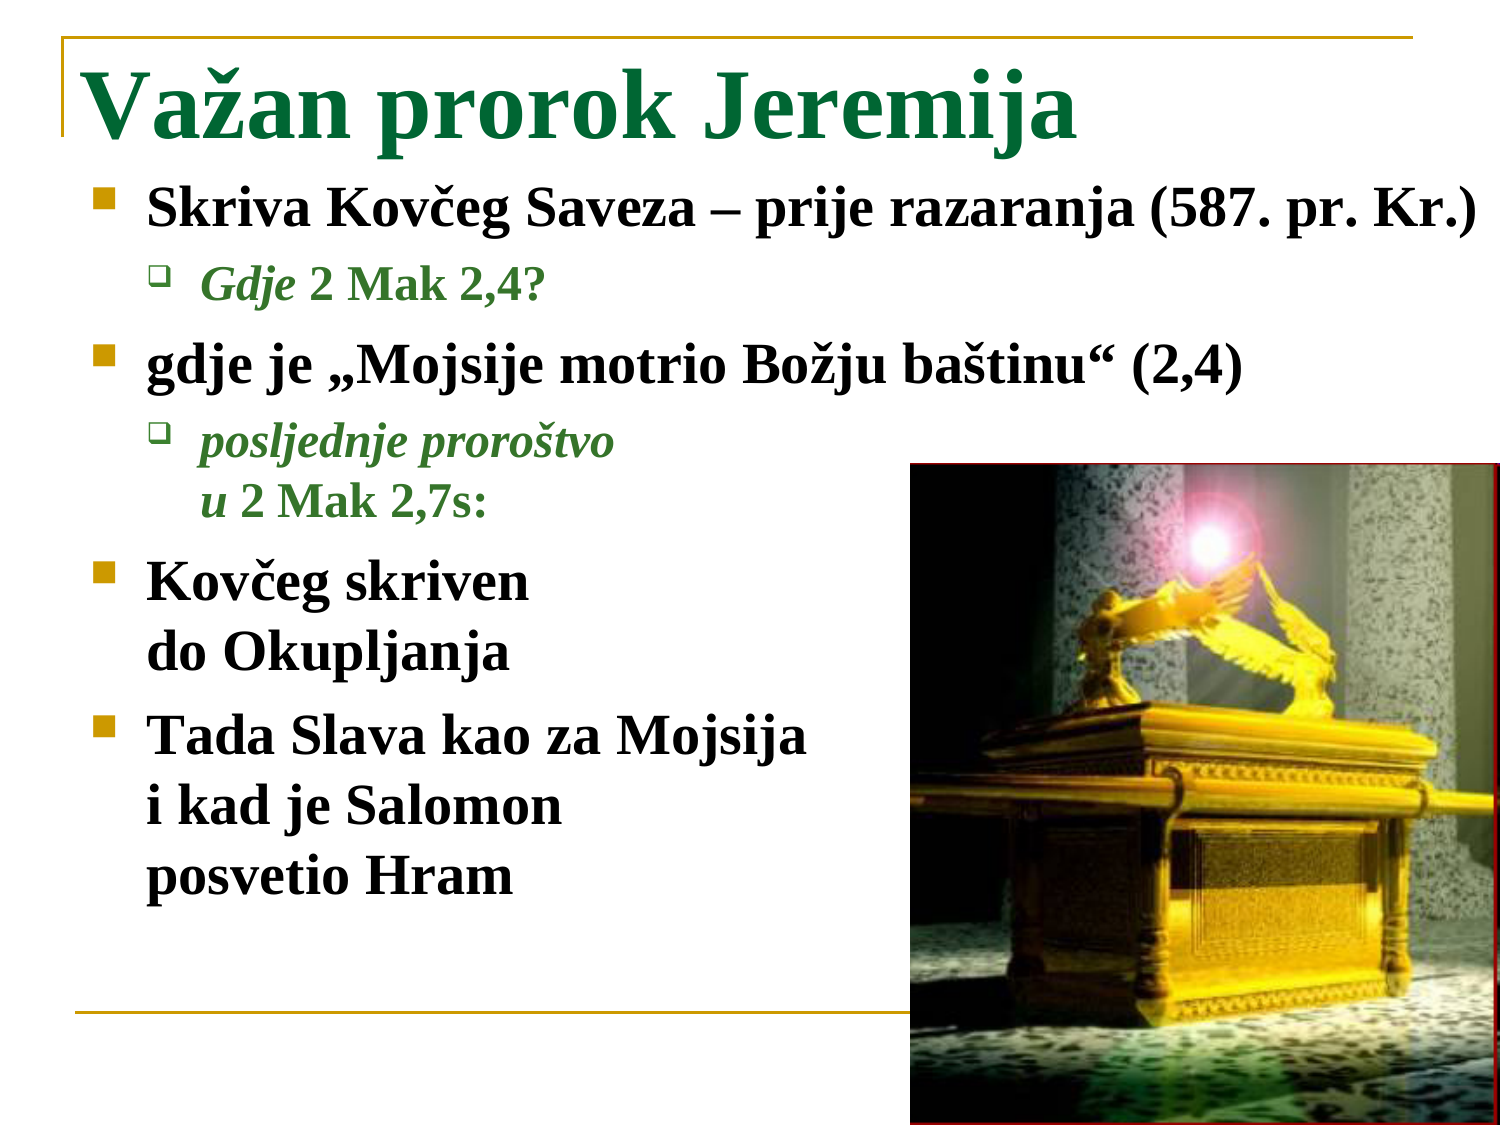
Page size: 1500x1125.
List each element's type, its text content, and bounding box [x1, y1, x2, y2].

title Važan prorok Jeremija [64, 31, 1415, 218]
picture [910, 463, 1500, 1125]
list Skriva Kovčeg Saveza – prije razaranja (587. pr. Kr.) Gdje 2 Mak 2,4? gdje je „Mojsije motrio Božju baštinu“ (2,4) posljednje proroštvo u 2 Mak 2,7s: Kovčeg skriven do Okupljanja Tada Slava kao za Mojsija i kad je Salomon posvetio Hram [75, 160, 1500, 1006]
